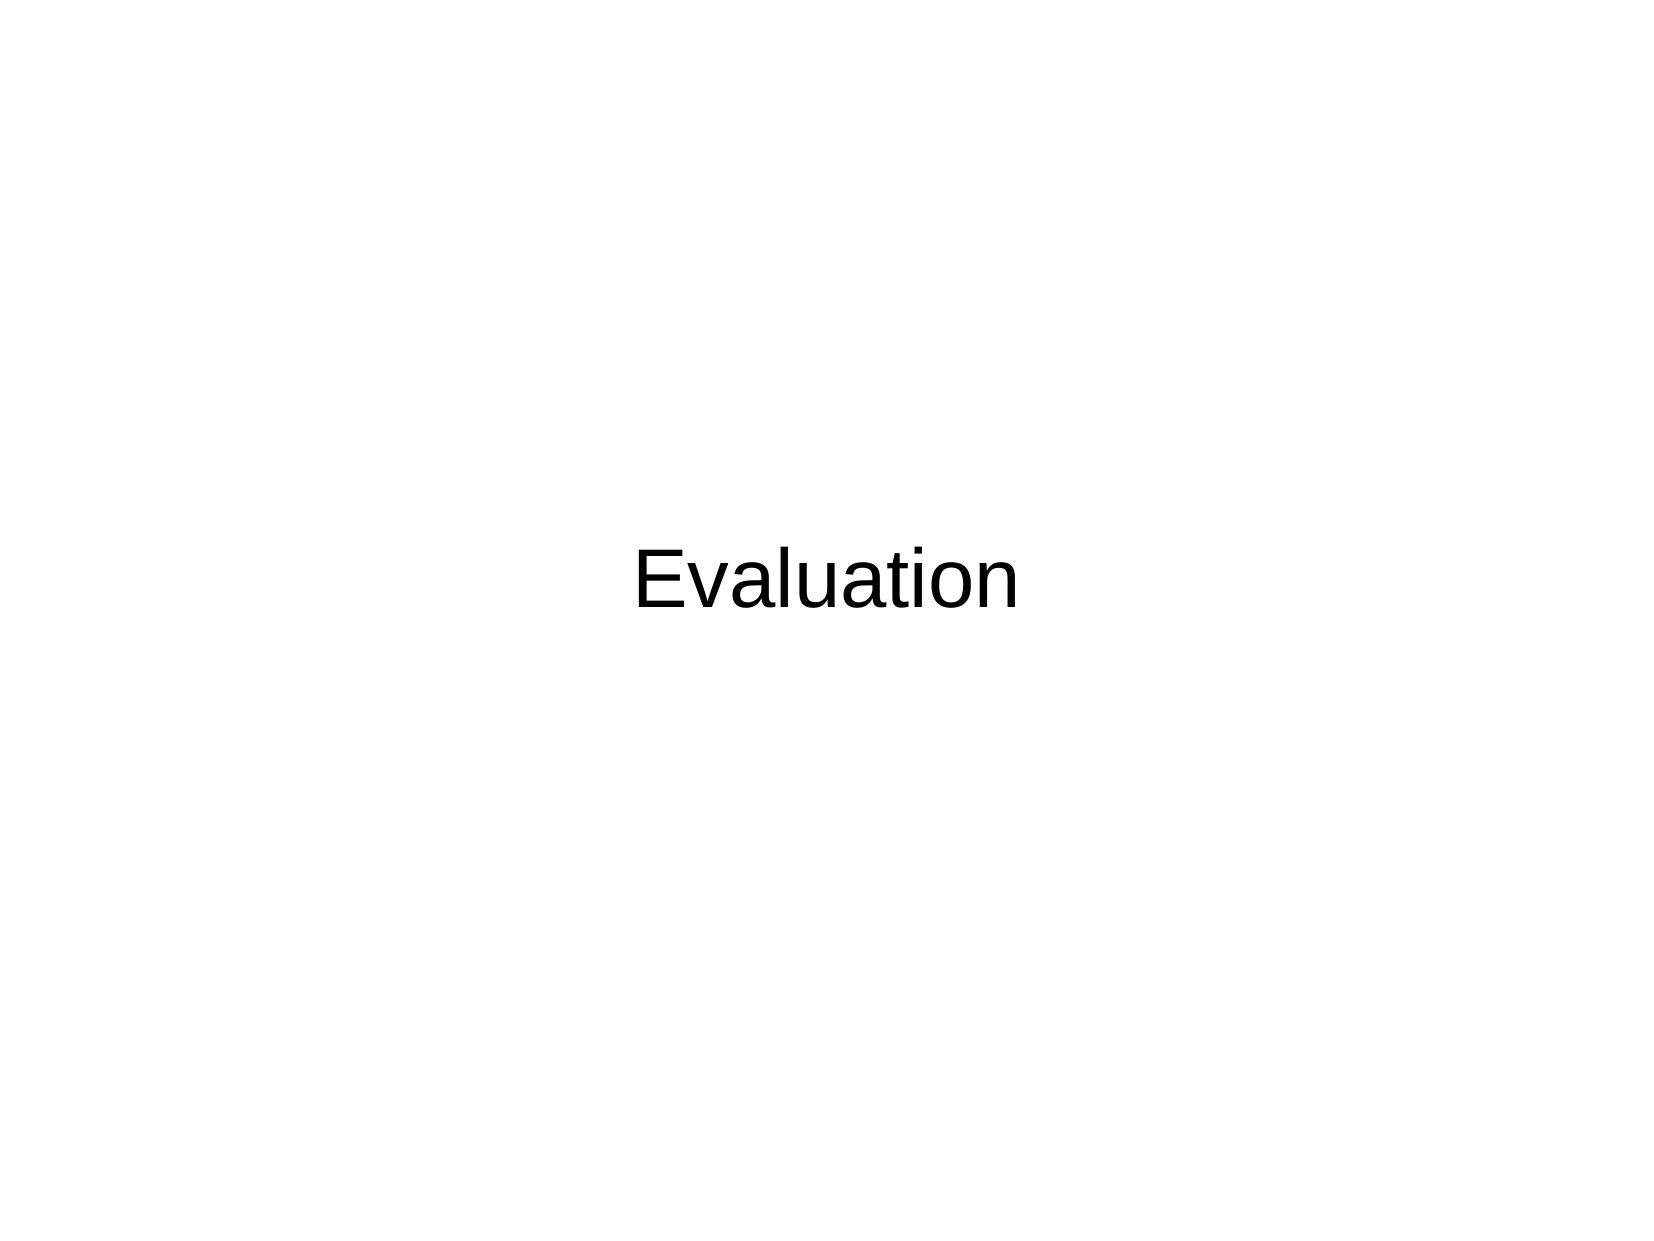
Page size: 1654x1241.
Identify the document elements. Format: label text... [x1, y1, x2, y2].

subtitle Evaluation [82, 56, 1571, 1102]
